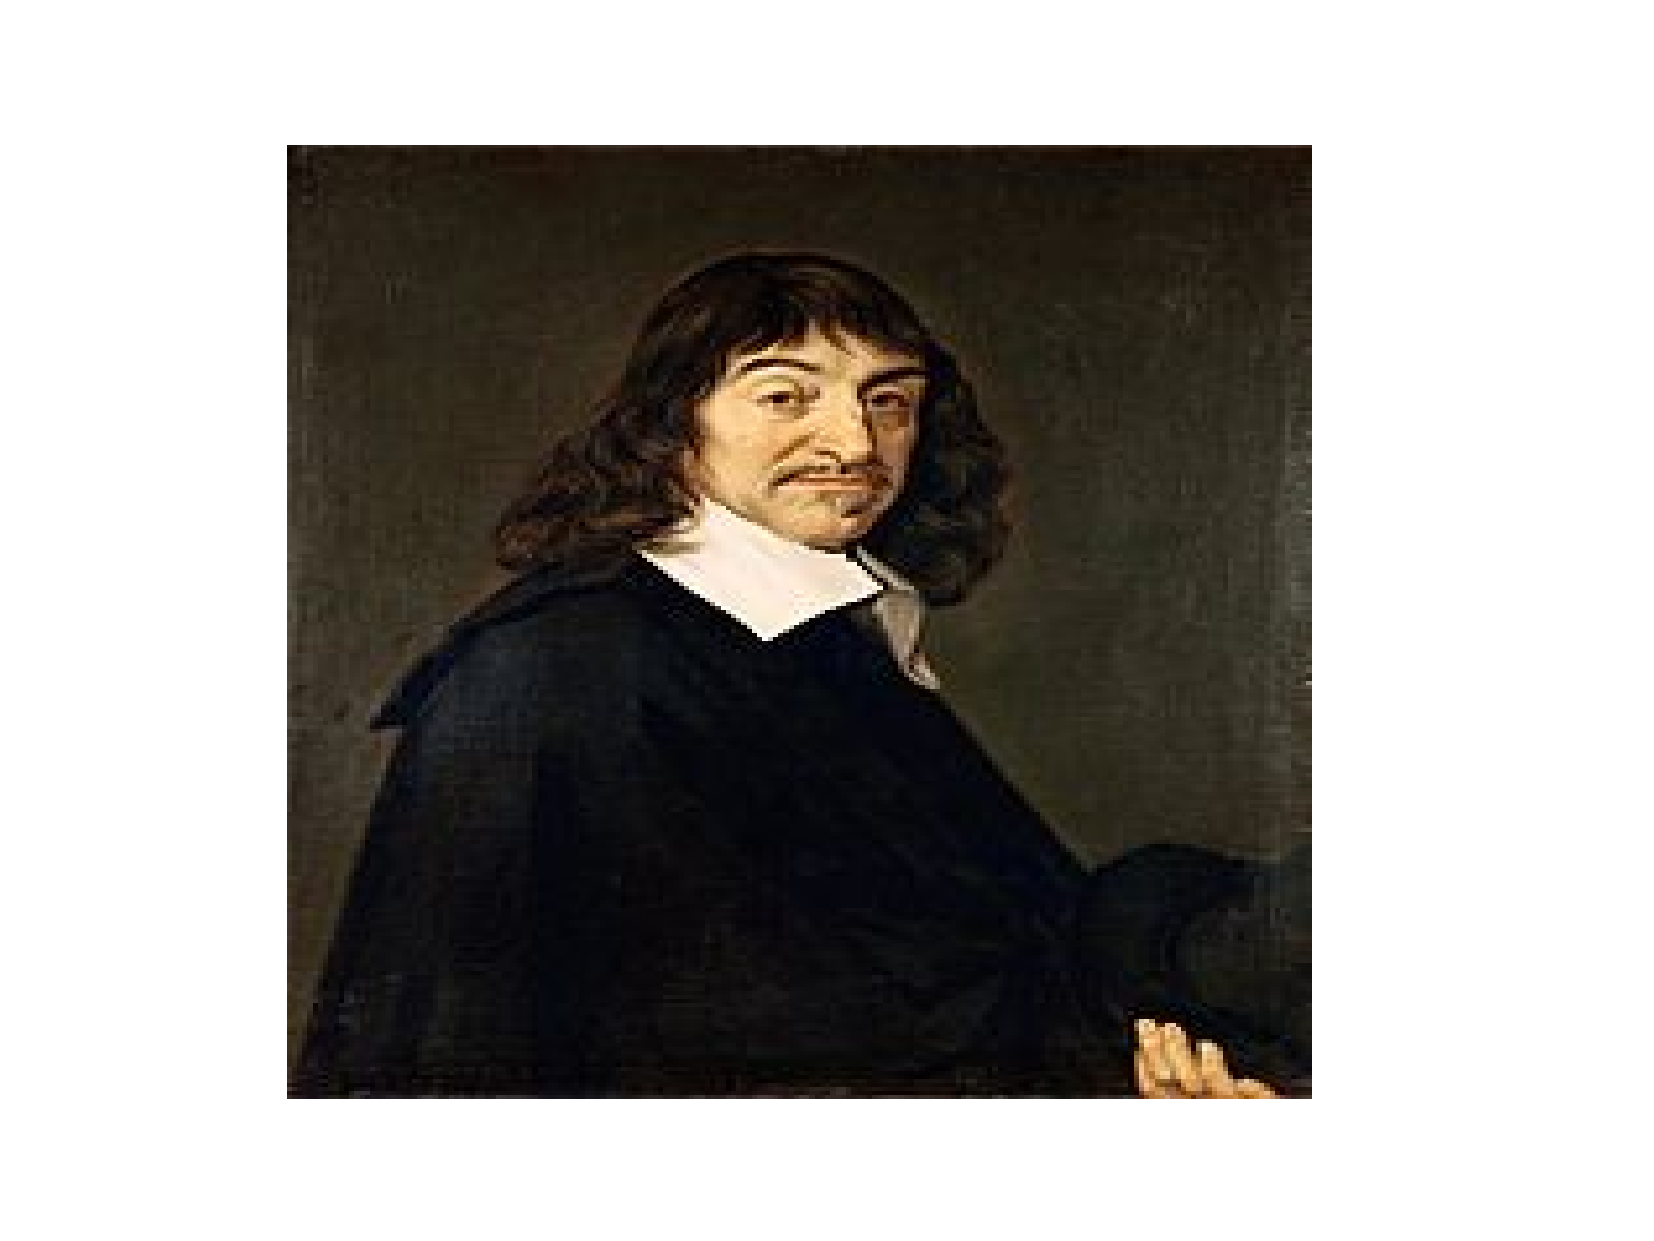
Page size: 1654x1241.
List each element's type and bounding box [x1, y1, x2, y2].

picture [287, 145, 1312, 1099]
